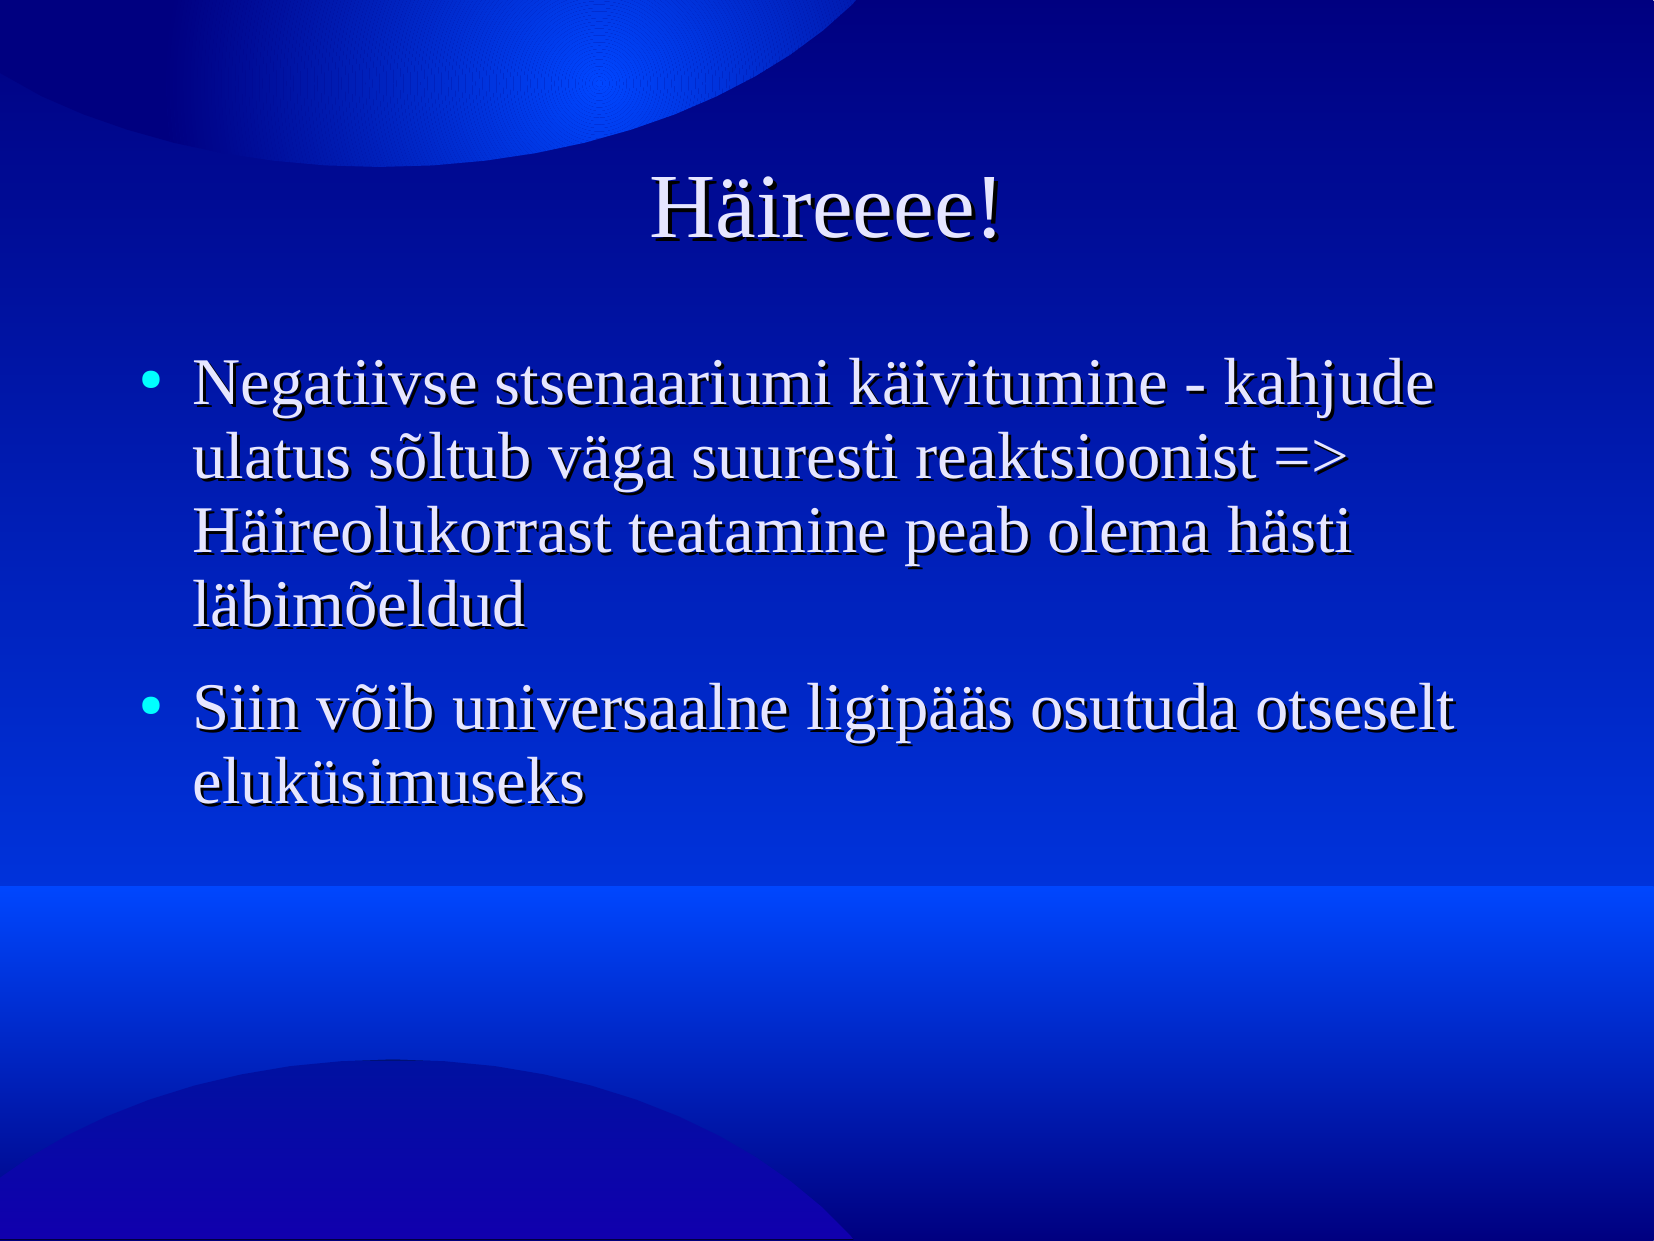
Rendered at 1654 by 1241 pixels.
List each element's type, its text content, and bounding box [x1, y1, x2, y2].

list Negatiivse stsenaariumi käivitumine - kahjude ulatus sõltub väga suuresti reaktsioonist => Häireolukorrast teatamine peab olema hästi läbimõeldud Siin võib universaalne ligipääs osutuda otseselt eluküsimuseks [121, 344, 1534, 1127]
title Häireeee! [121, 102, 1534, 311]
